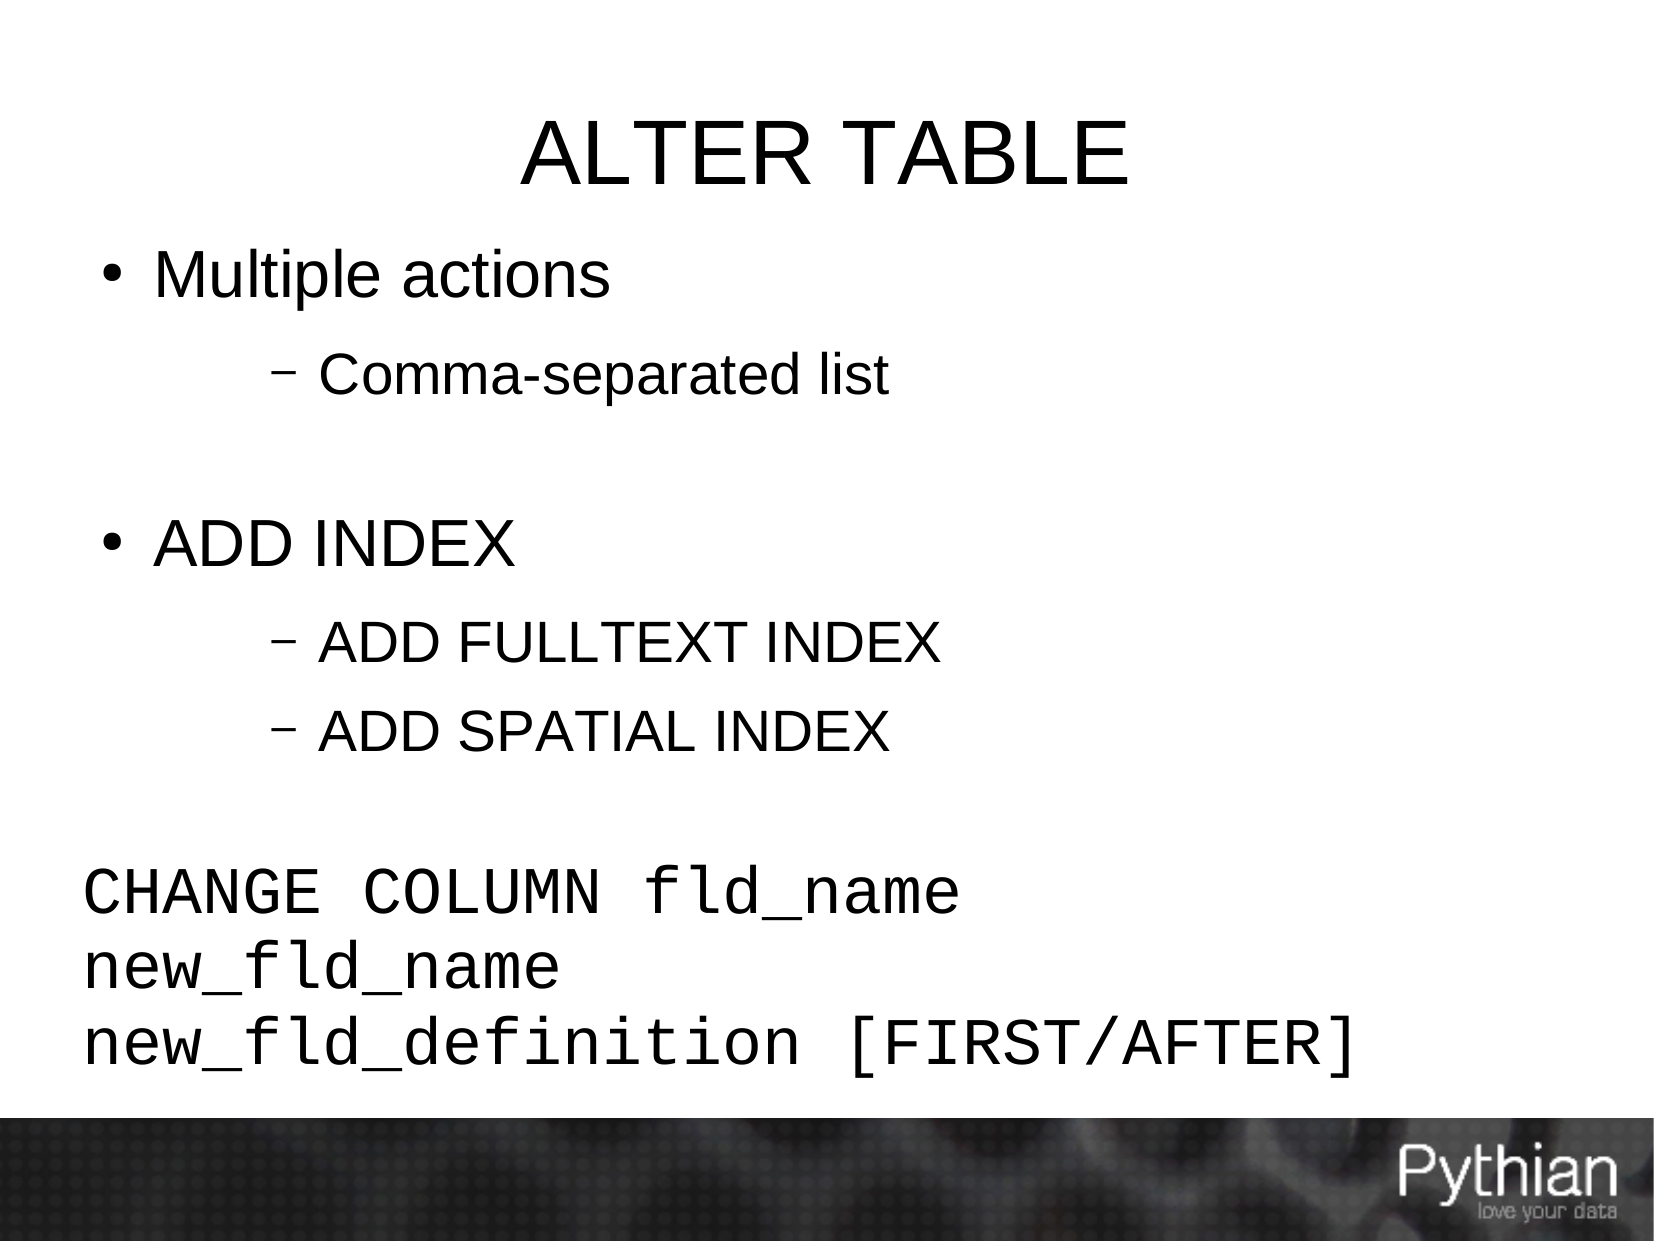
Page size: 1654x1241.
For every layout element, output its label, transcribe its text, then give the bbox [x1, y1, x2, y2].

title ALTER TABLE [82, 49, 1571, 237]
picture [0, 1118, 1654, 1241]
list Multiple actions Comma-separated list ADD INDEX ADD FULLTEXT INDEX ADD SPATIAL INDEX CHANGE COLUMN fld_name new_fld_name new_fld_definition [FIRST/AFTER] [82, 237, 1571, 1159]
